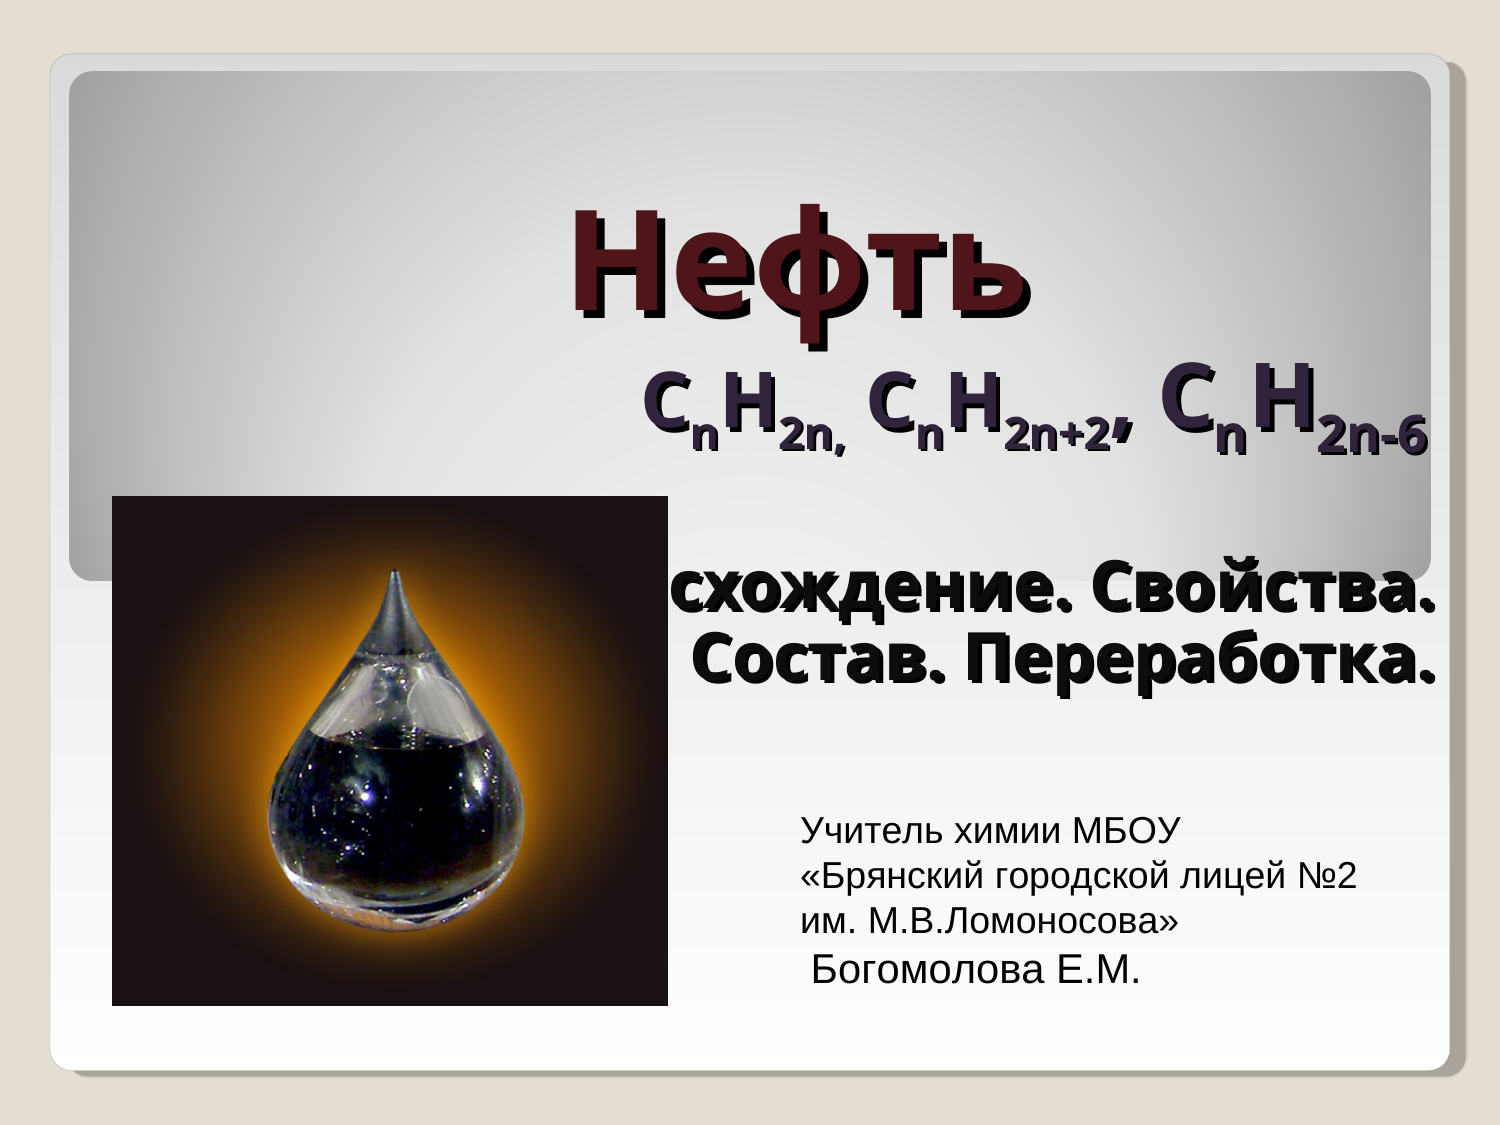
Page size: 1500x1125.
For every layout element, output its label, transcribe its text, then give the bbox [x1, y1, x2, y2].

title Нефть СnH2n, СnH2n+2, СnH2n-6 [159, 162, 1435, 471]
text_box Учитель химии МБОУ «Брянский городской лицей №2 им. М.В.Ломоносова» Богомолова Е.М. [785, 798, 1400, 1000]
text_box Происхождение. Свойства. Состав. Переработка. [668, 550, 1452, 795]
picture [69, 71, 1431, 1007]
